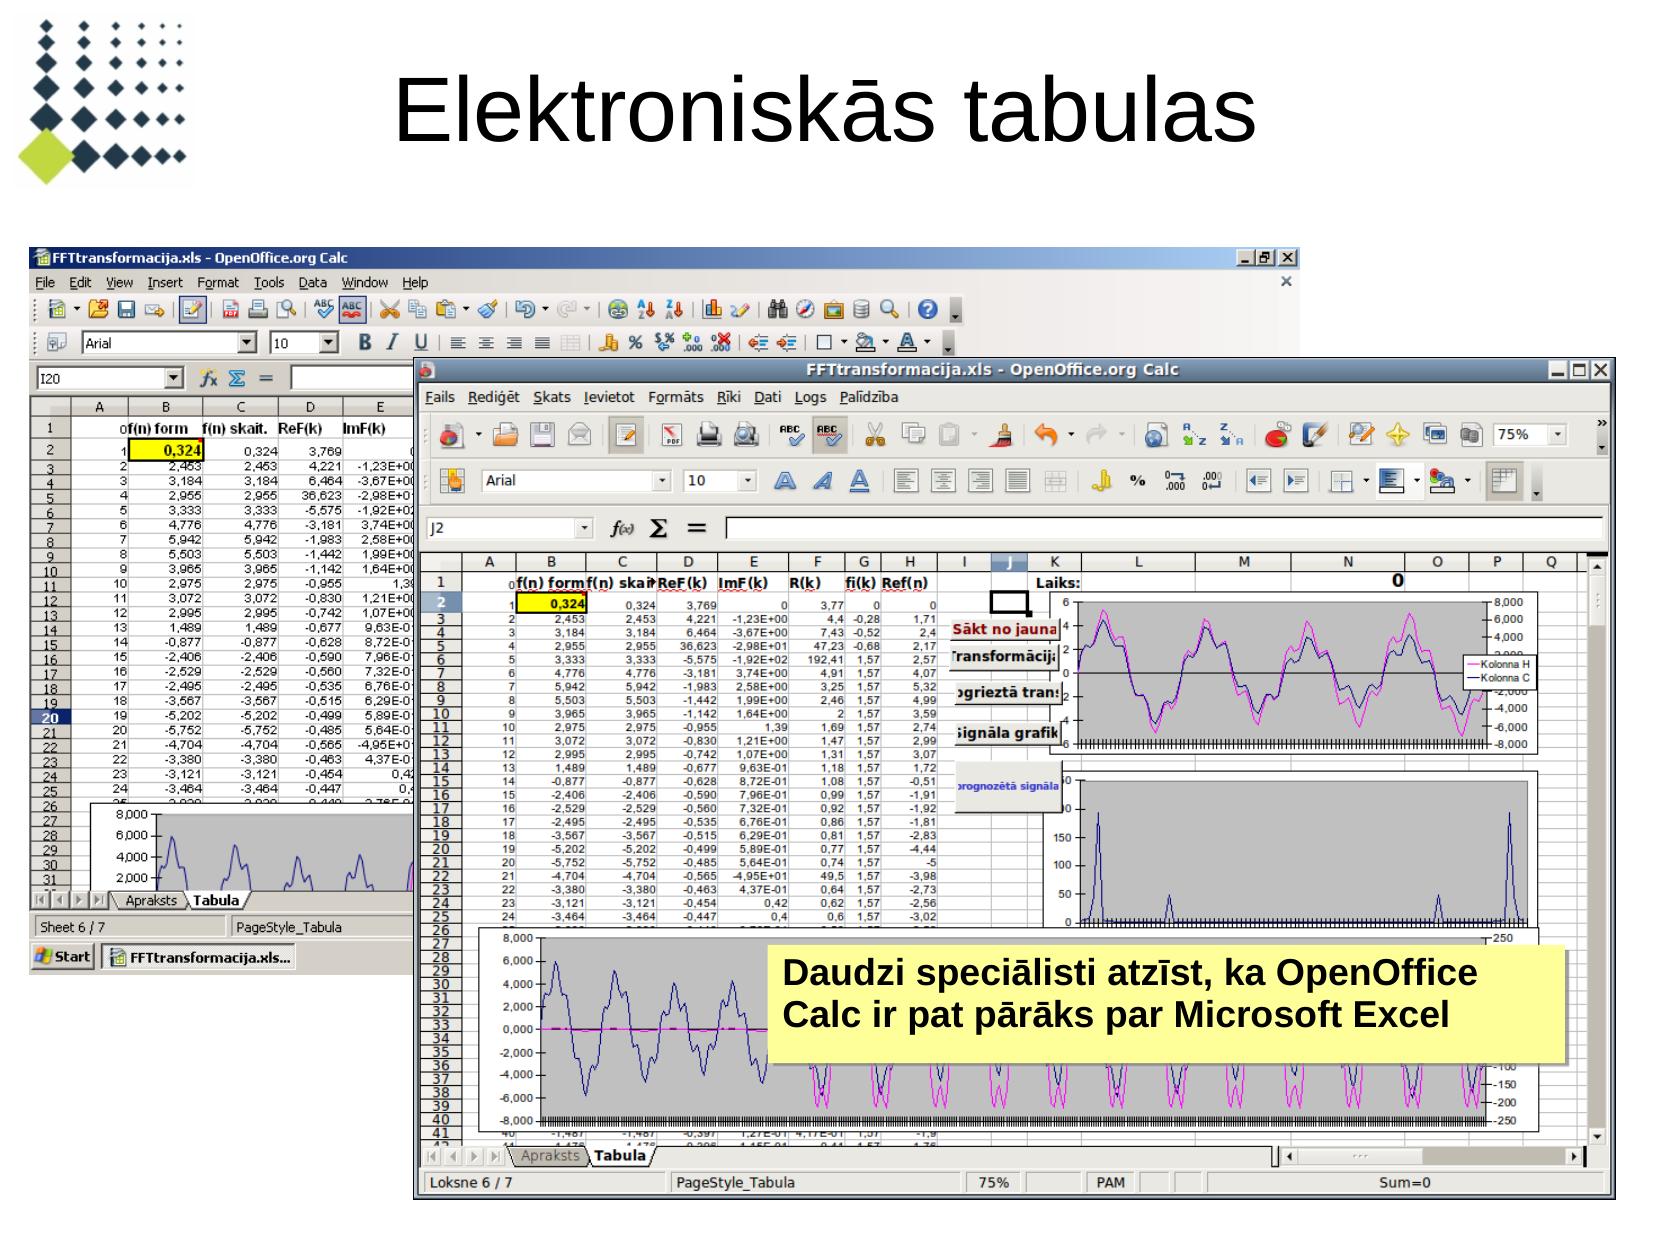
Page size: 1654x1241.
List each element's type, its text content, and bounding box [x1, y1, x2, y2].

text_box Daudzi speciālisti atzīst, ka OpenOffice Calc ir pat pārāks par Microsoft Excel [767, 944, 1565, 1064]
title Elektroniskās tabulas [82, 49, 1571, 178]
picture [12, 12, 196, 189]
picture [29, 247, 1616, 1200]
